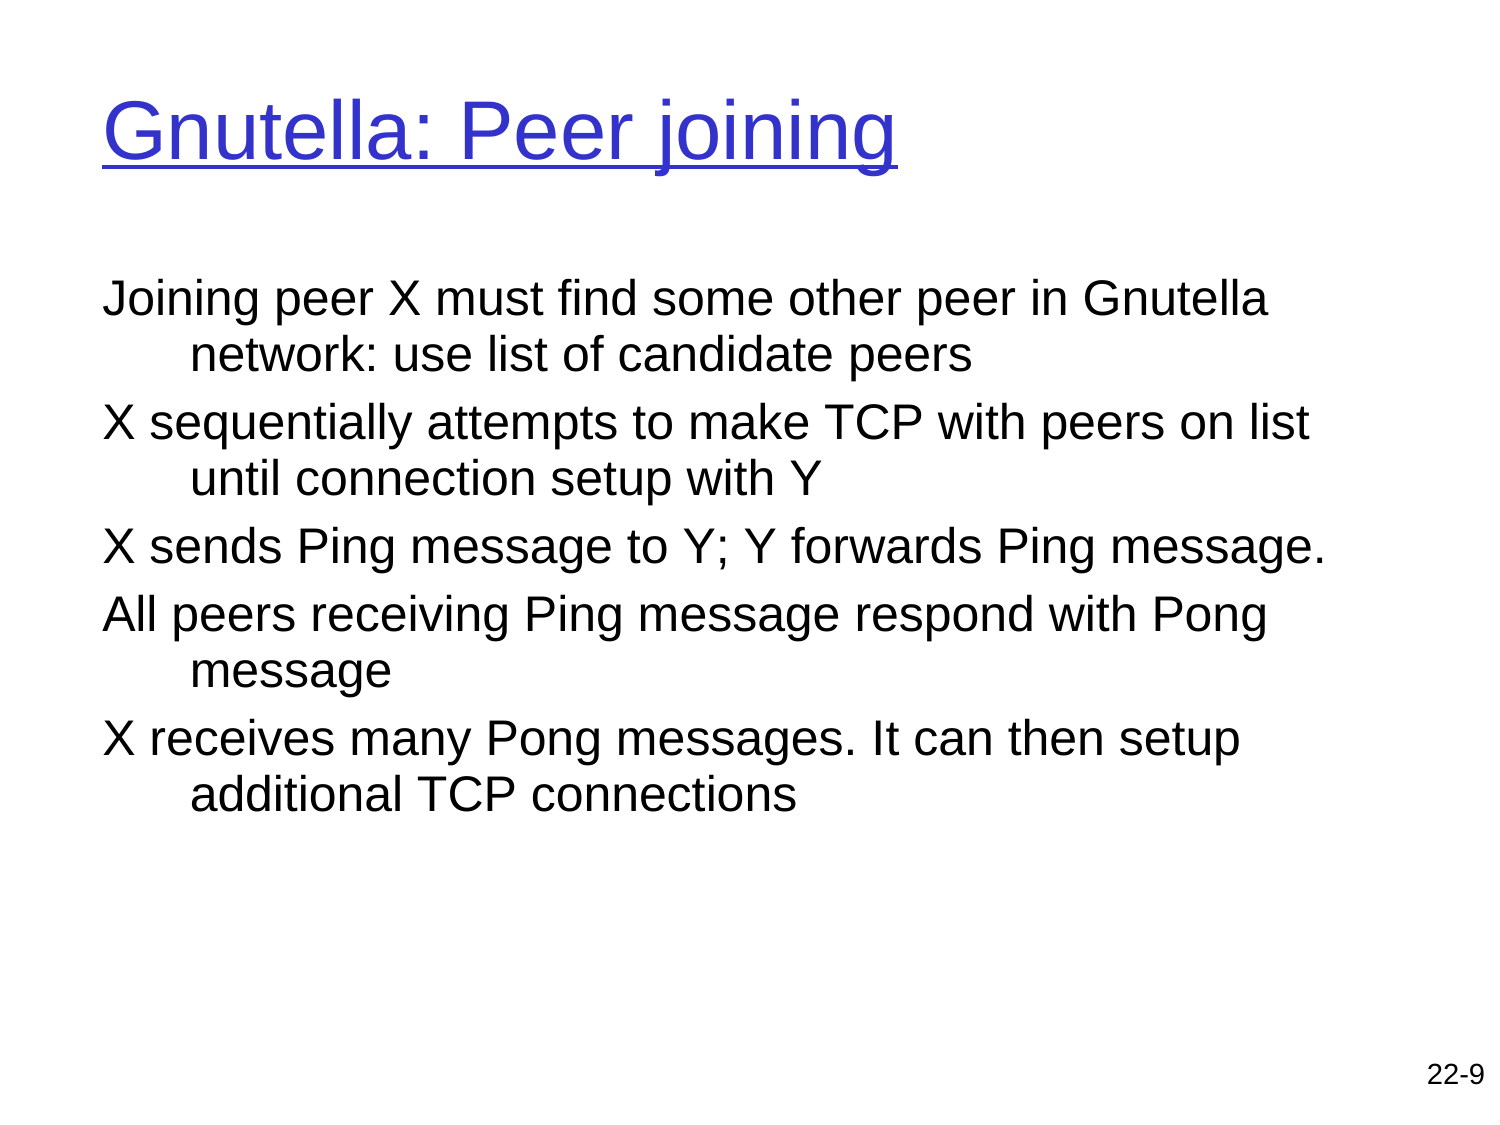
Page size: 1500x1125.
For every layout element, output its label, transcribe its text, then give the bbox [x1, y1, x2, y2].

list Joining peer X must find some other peer in Gnutella network: use list of candidate peers X sequentially attempts to make TCP with peers on list until connection setup with Y X sends Ping message to Y; Y forwards Ping message. All peers receiving Ping message respond with Pong message X receives many Pong messages. It can then setup additional TCP connections [87, 262, 1363, 1026]
title Gnutella: Peer joining [87, 37, 1363, 225]
